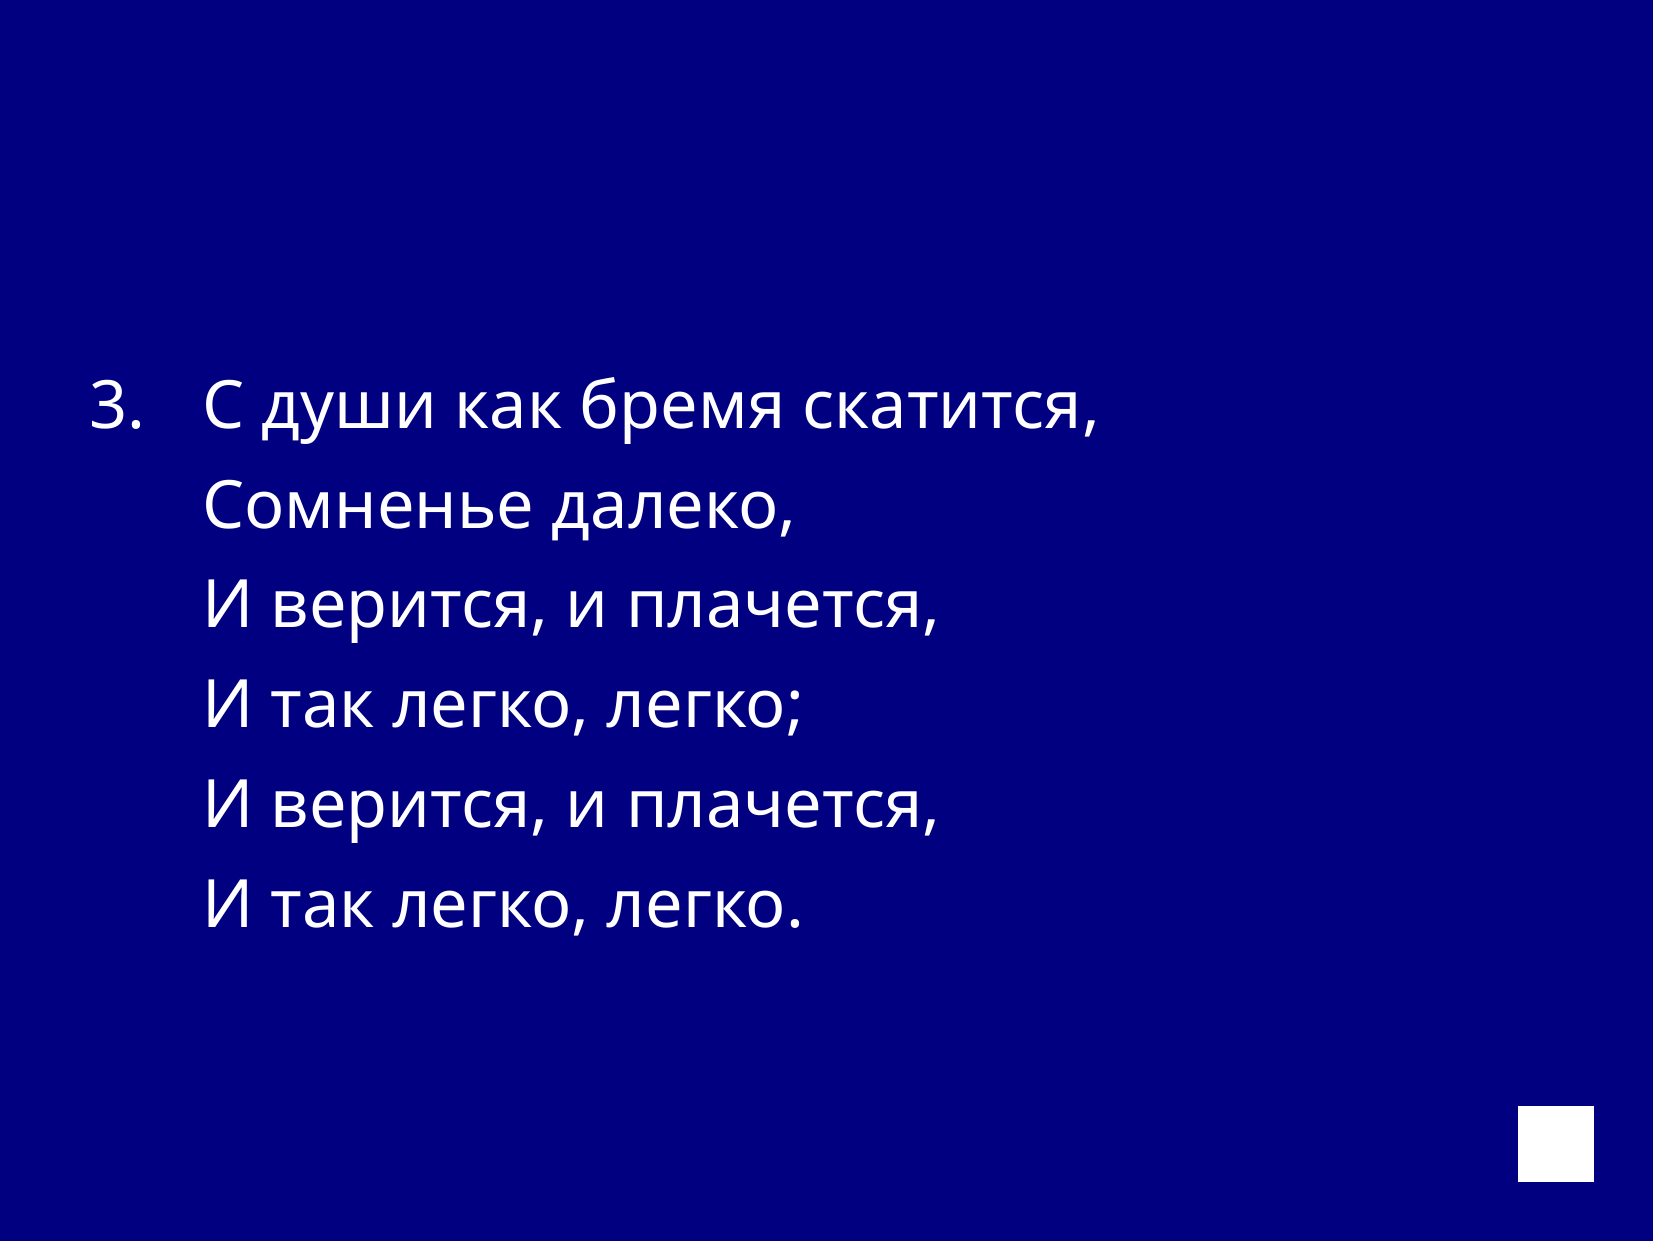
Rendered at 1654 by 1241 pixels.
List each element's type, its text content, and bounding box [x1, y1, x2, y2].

text_box [1518, 1106, 1594, 1182]
text_box 3. С души как бремя скатится, Сомненье далеко, И верится, и плачется, И так легко, легко; И верится, и плачется, И так легко, легко. [75, 150, 1576, 1163]
